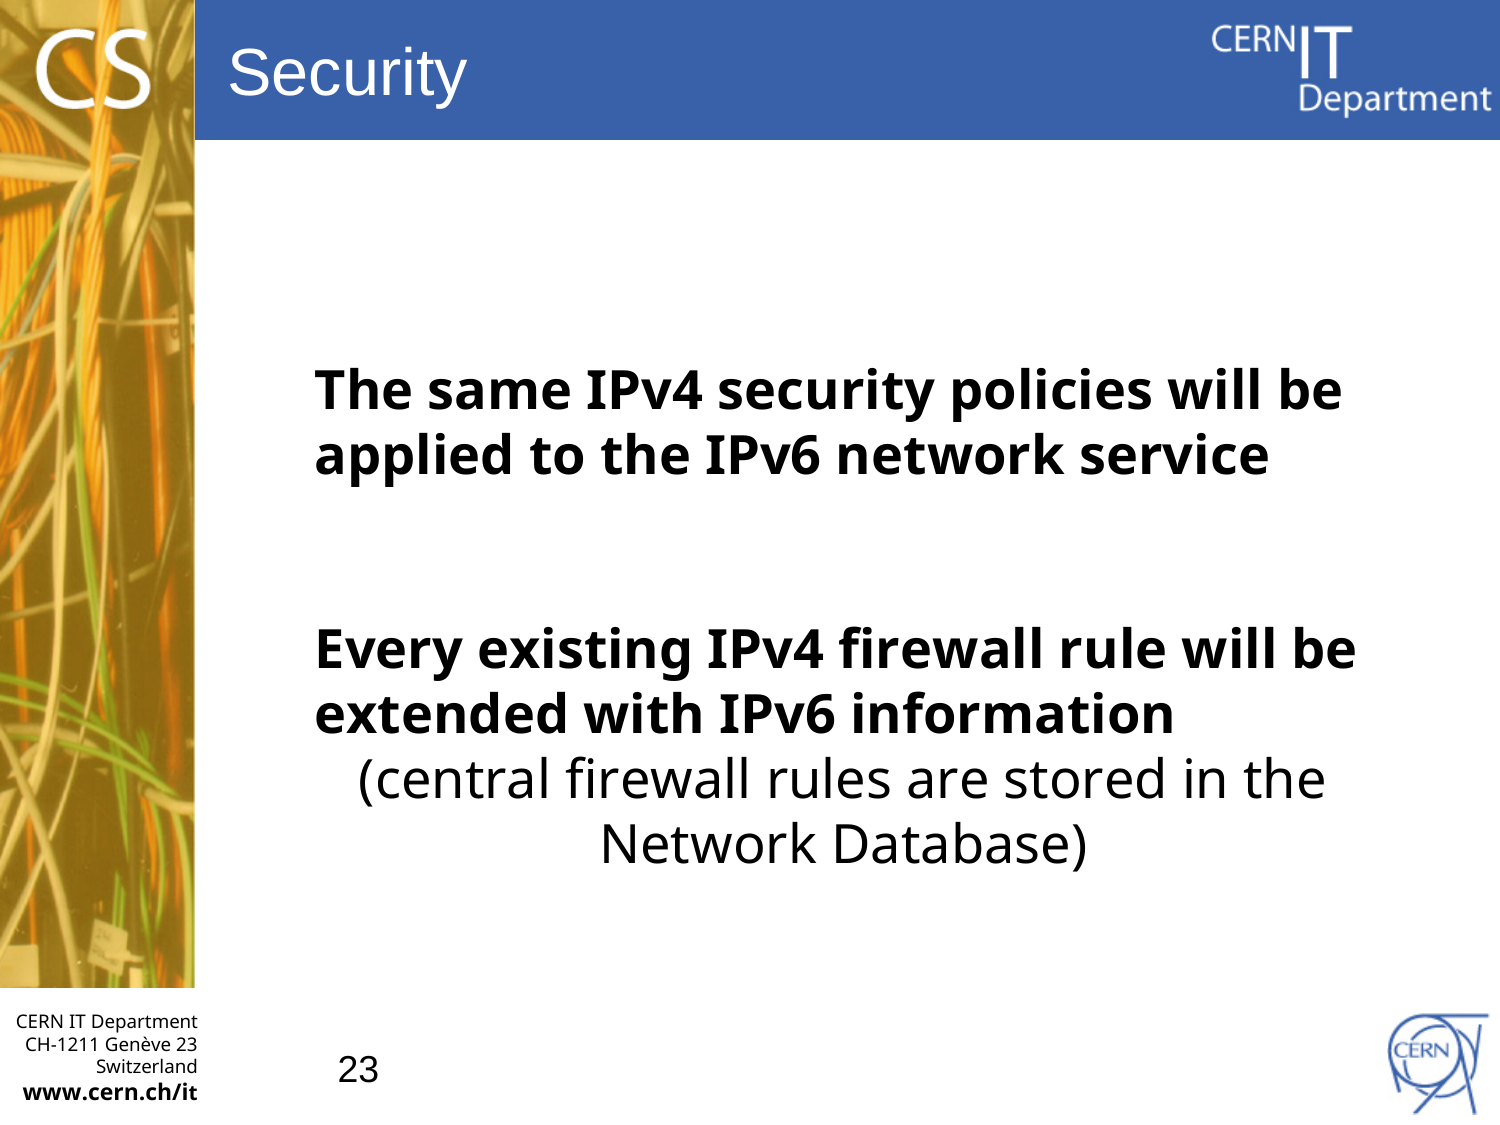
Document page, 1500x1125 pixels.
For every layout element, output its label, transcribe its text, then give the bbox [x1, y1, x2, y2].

text_box The same IPv4 security policies will be applied to the IPv6 network service Every existing IPv4 firewall rule will be extended with IPv6 information (central firewall rules are stored in the Network Database) [299, 347, 1388, 904]
picture [0, 0, 212, 988]
picture [1387, 1012, 1490, 1115]
title Security [212, 0, 1126, 157]
picture [1126, 0, 1500, 140]
